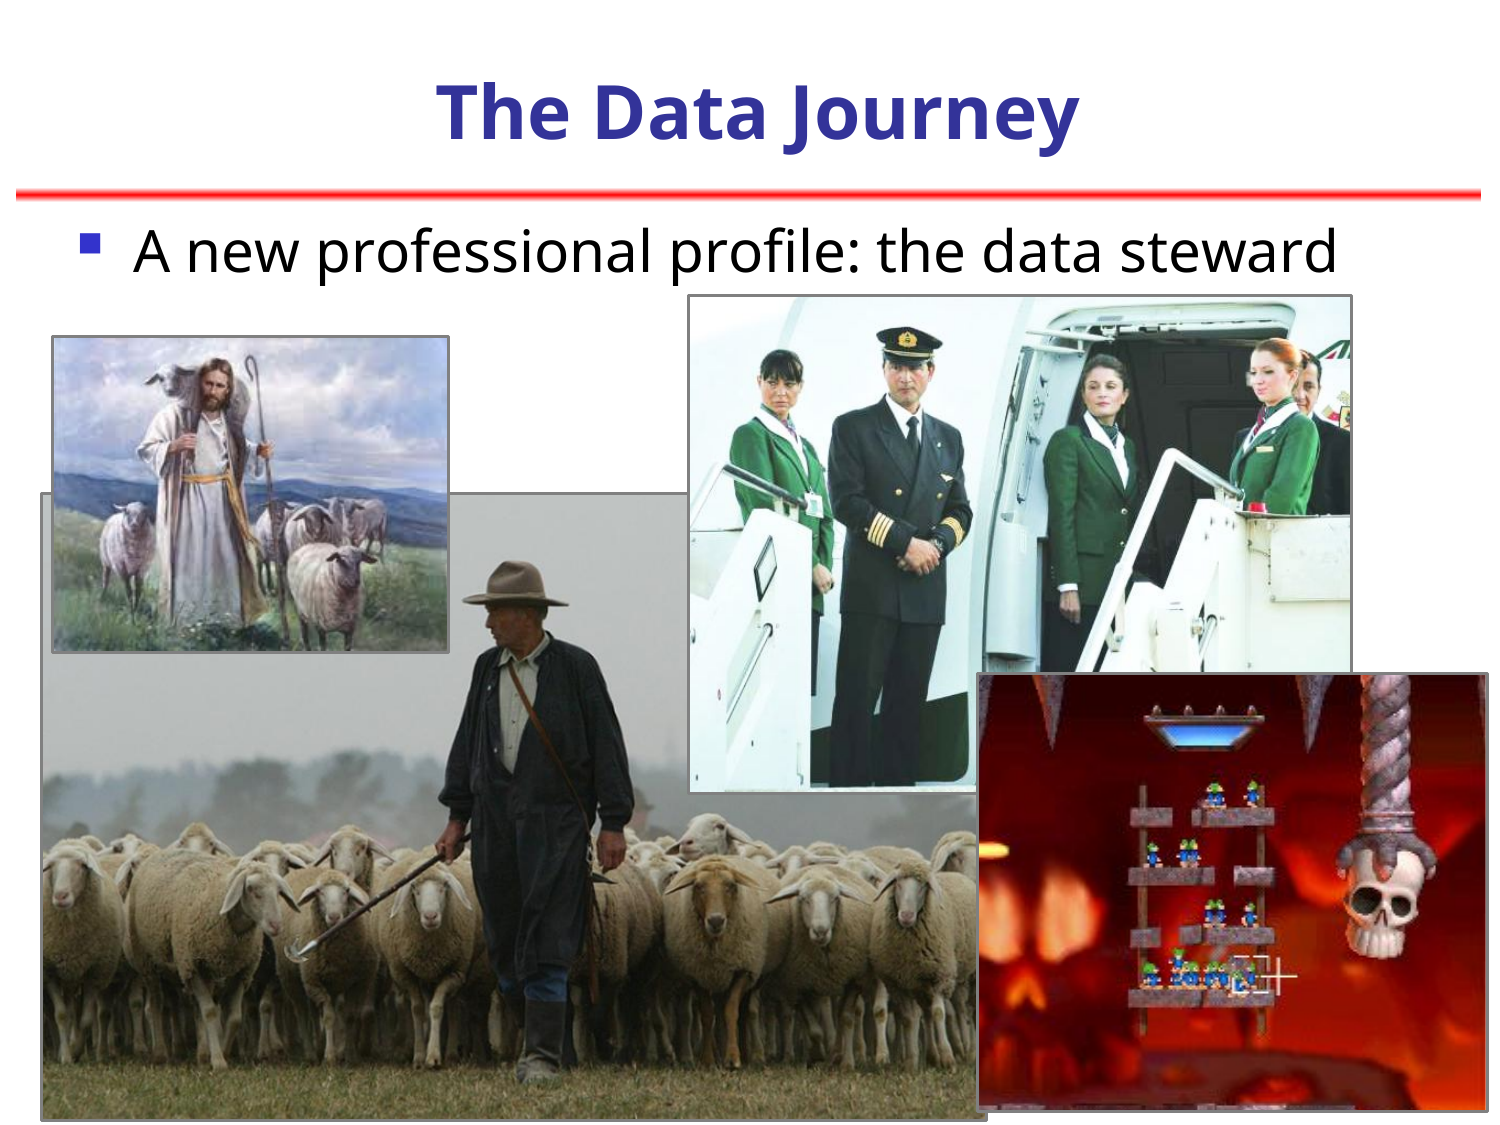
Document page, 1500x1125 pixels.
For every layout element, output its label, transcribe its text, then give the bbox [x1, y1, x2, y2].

picture [690, 296, 1351, 792]
picture [978, 675, 1486, 1111]
picture [53, 338, 448, 651]
picture [42, 495, 985, 1119]
list A new professional profile: the data steward [62, 219, 1450, 873]
title The Data Journey [124, 0, 1391, 163]
